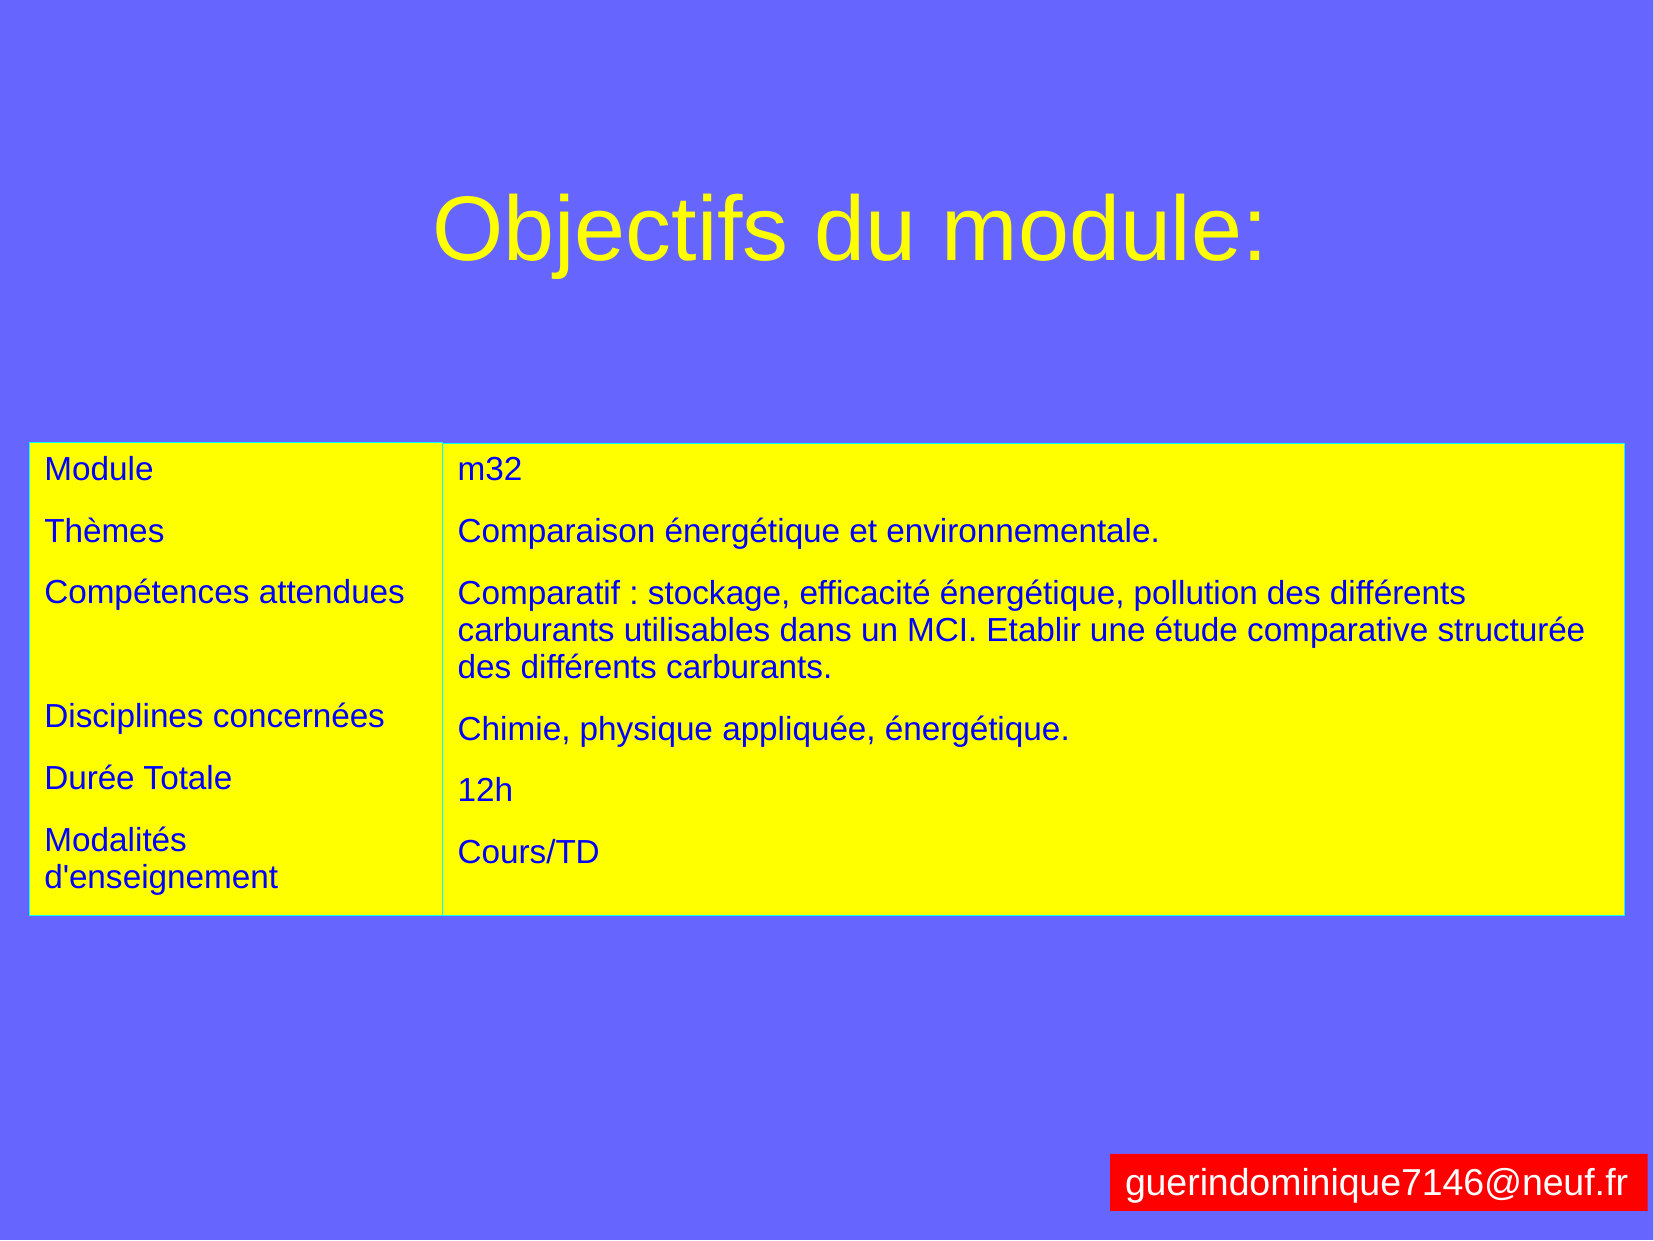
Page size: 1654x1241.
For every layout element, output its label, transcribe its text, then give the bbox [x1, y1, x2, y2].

title Objectifs du module: [106, 177, 1595, 280]
text_box Module Thèmes Compétences attendues Disciplines concernées Durée Totale Modalités d'enseignement [29, 442, 443, 916]
text_box guerindominique7146@neuf.fr [1110, 1153, 1648, 1211]
text_box m32 Comparaison énergétique et environnementale. Comparatif : stockage, efficacité énergétique, pollution des différents carburants utilisables dans un MCI. Etablir une étude comparative structurée des différents carburants. Chimie, physique appliquée, énergétique. 12h Cours/TD [442, 443, 1625, 916]
